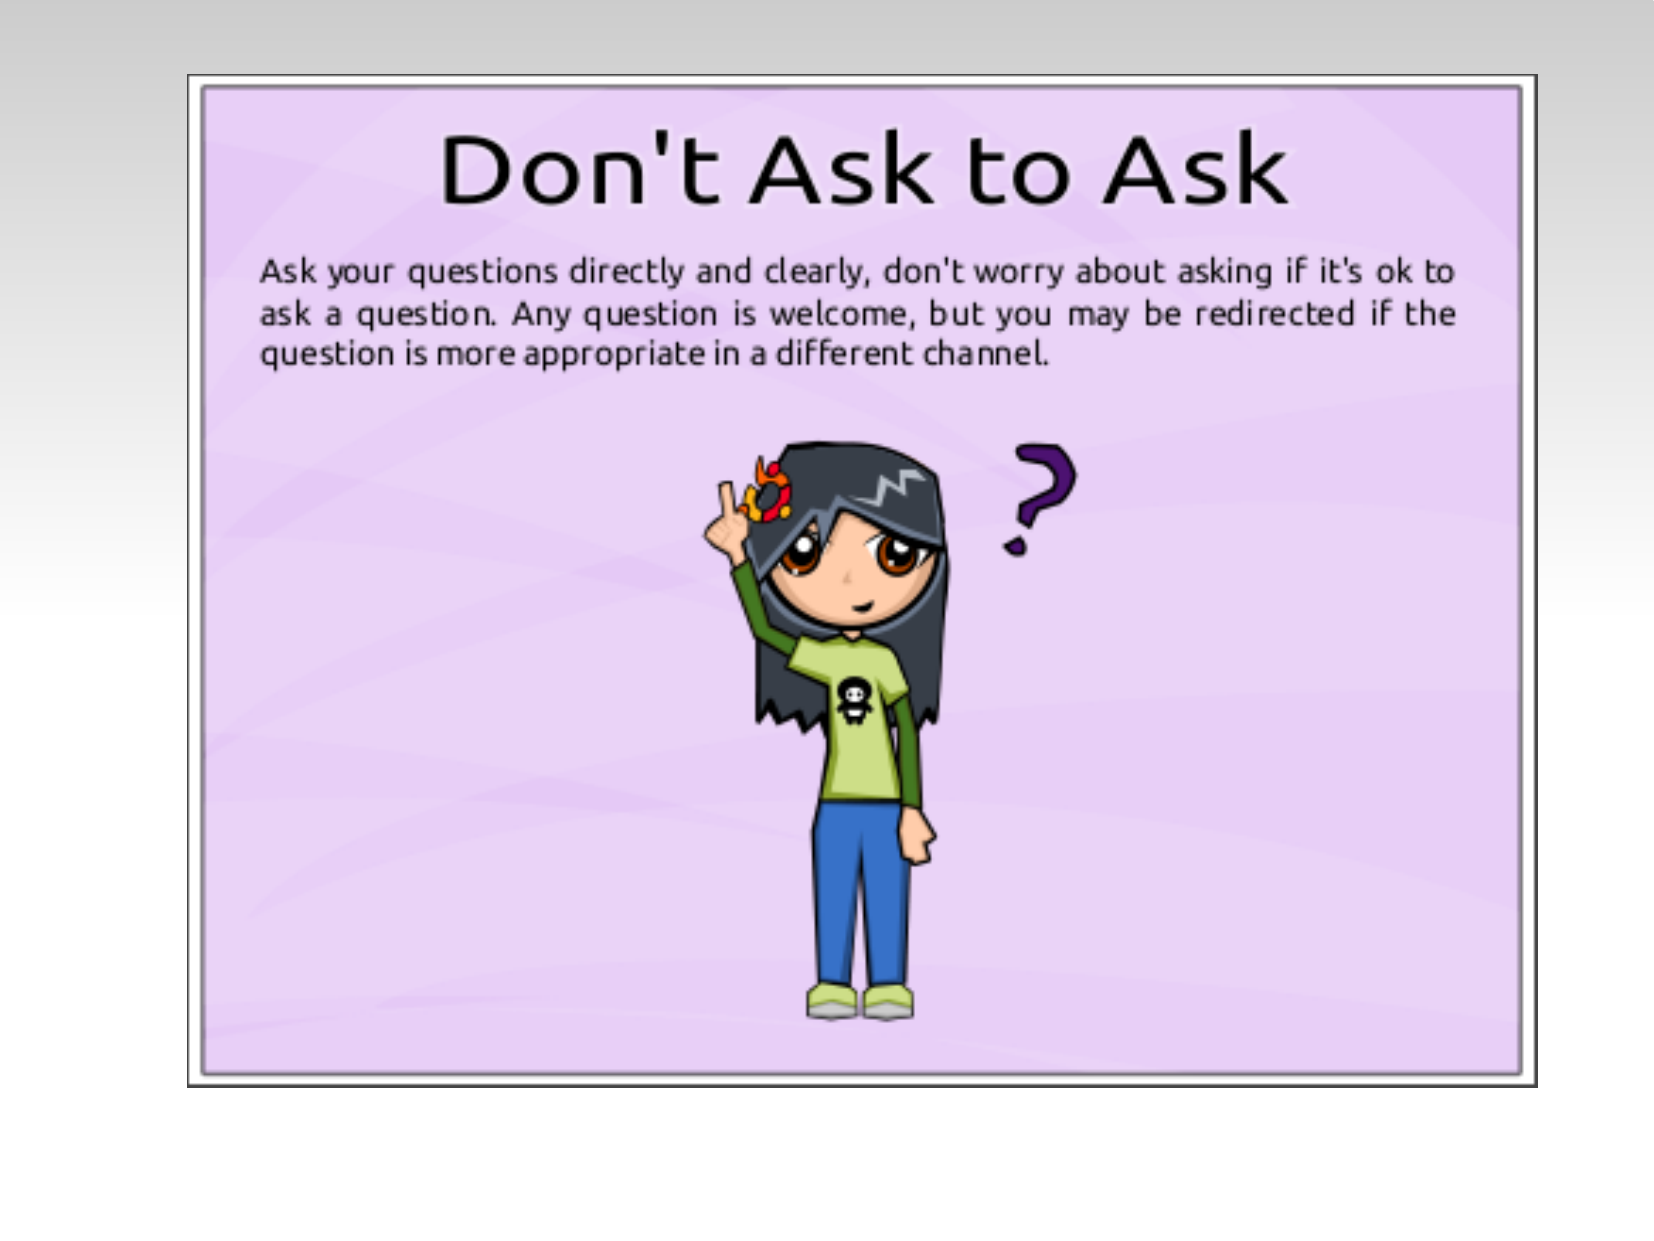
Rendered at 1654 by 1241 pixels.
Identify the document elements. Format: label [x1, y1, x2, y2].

picture [187, 74, 1538, 1088]
